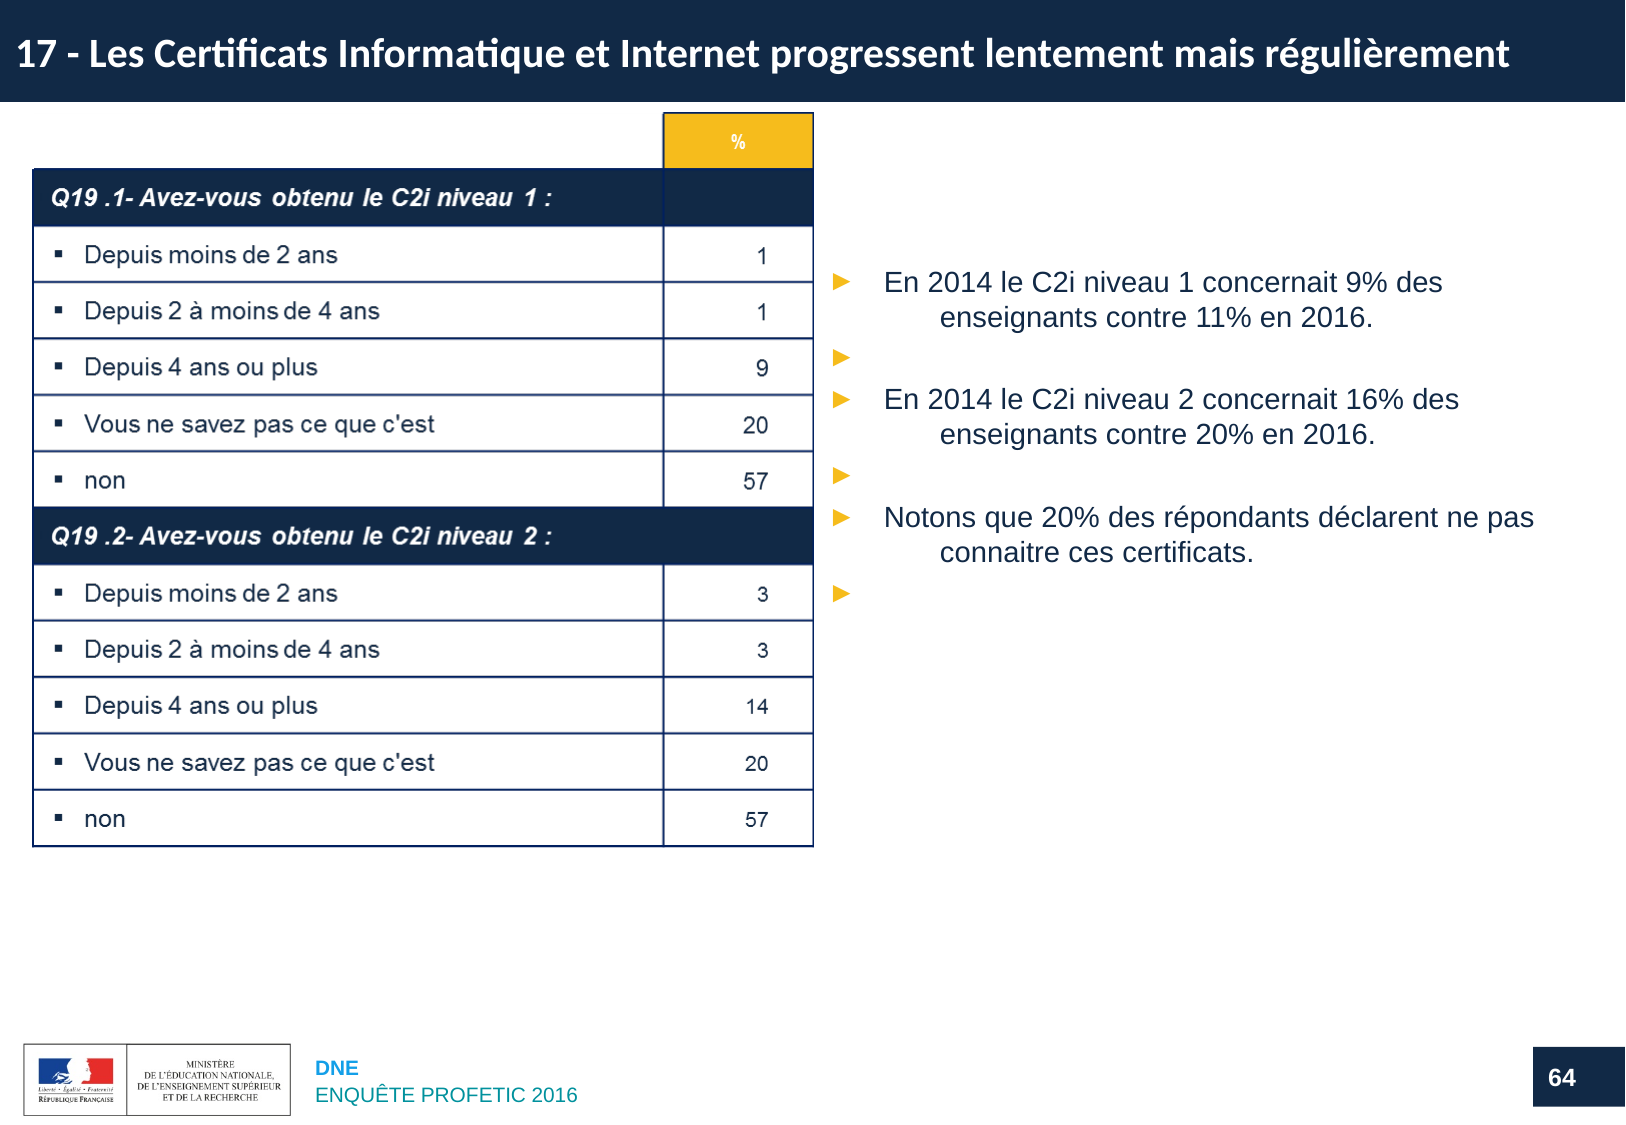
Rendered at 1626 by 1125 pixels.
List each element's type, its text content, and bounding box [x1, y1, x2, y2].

picture [32, 112, 814, 848]
text_box 64 [1533, 1046, 1625, 1107]
title 17 - Les Certificats Informatique et Internet progressent lentement mais régulièrement [0, 0, 1625, 102]
list En 2014 le C2i niveau 1 concernait 9% des enseignants contre 11% en 2016. En 2014 le C2i niveau 2 concernait 16% des enseignants contre 20% en 2016. Notons que 20% des répondants déclarent ne pas connaitre ces certificats. [814, 255, 1581, 717]
